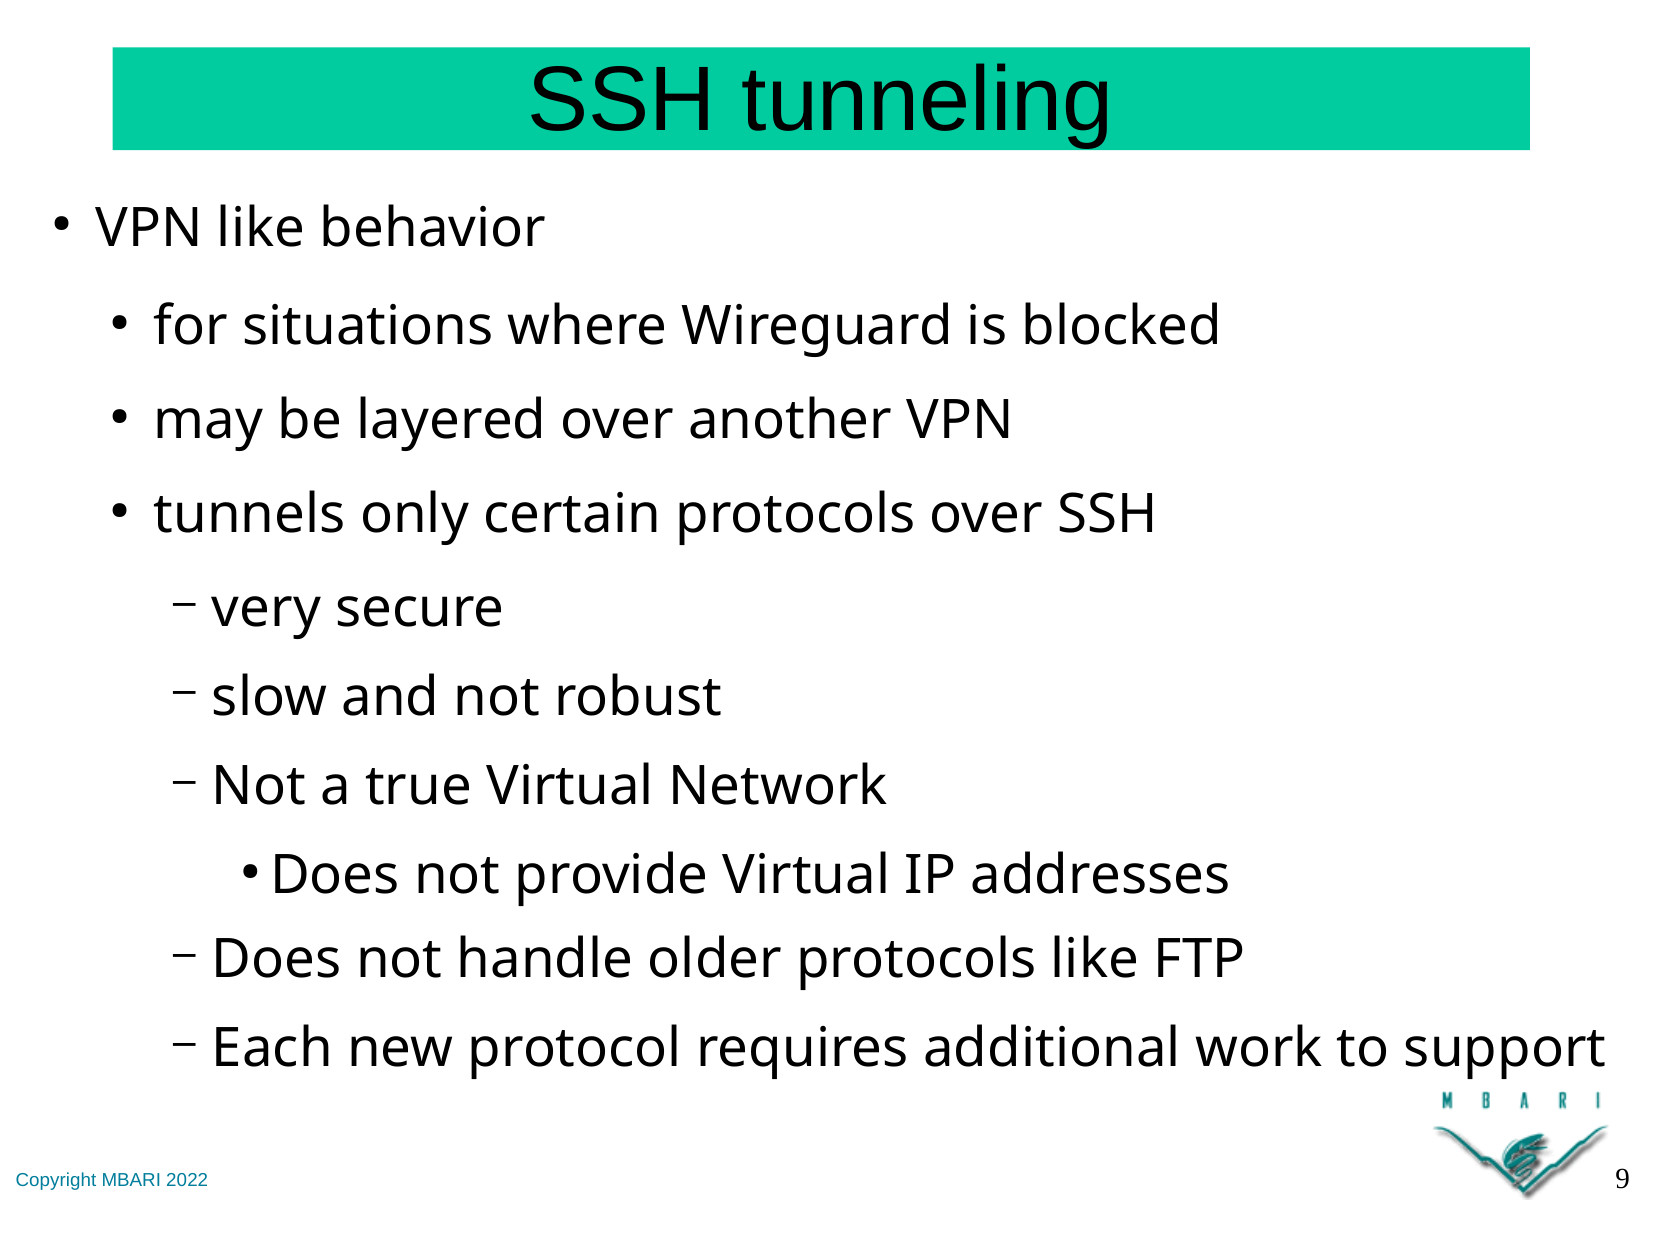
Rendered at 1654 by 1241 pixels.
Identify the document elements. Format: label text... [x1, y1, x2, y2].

title SSH tunneling [112, 47, 1530, 151]
list VPN like behavior for situations where Wireguard is blocked may be layered over another VPN tunnels only certain protocols over SSH very secure slow and not robust Not a true Virtual Network Does not provide Virtual IP addresses Does not handle older protocols like FTP Each new protocol requires additional work to support [37, 187, 1613, 1156]
picture [1426, 1156, 1613, 1200]
